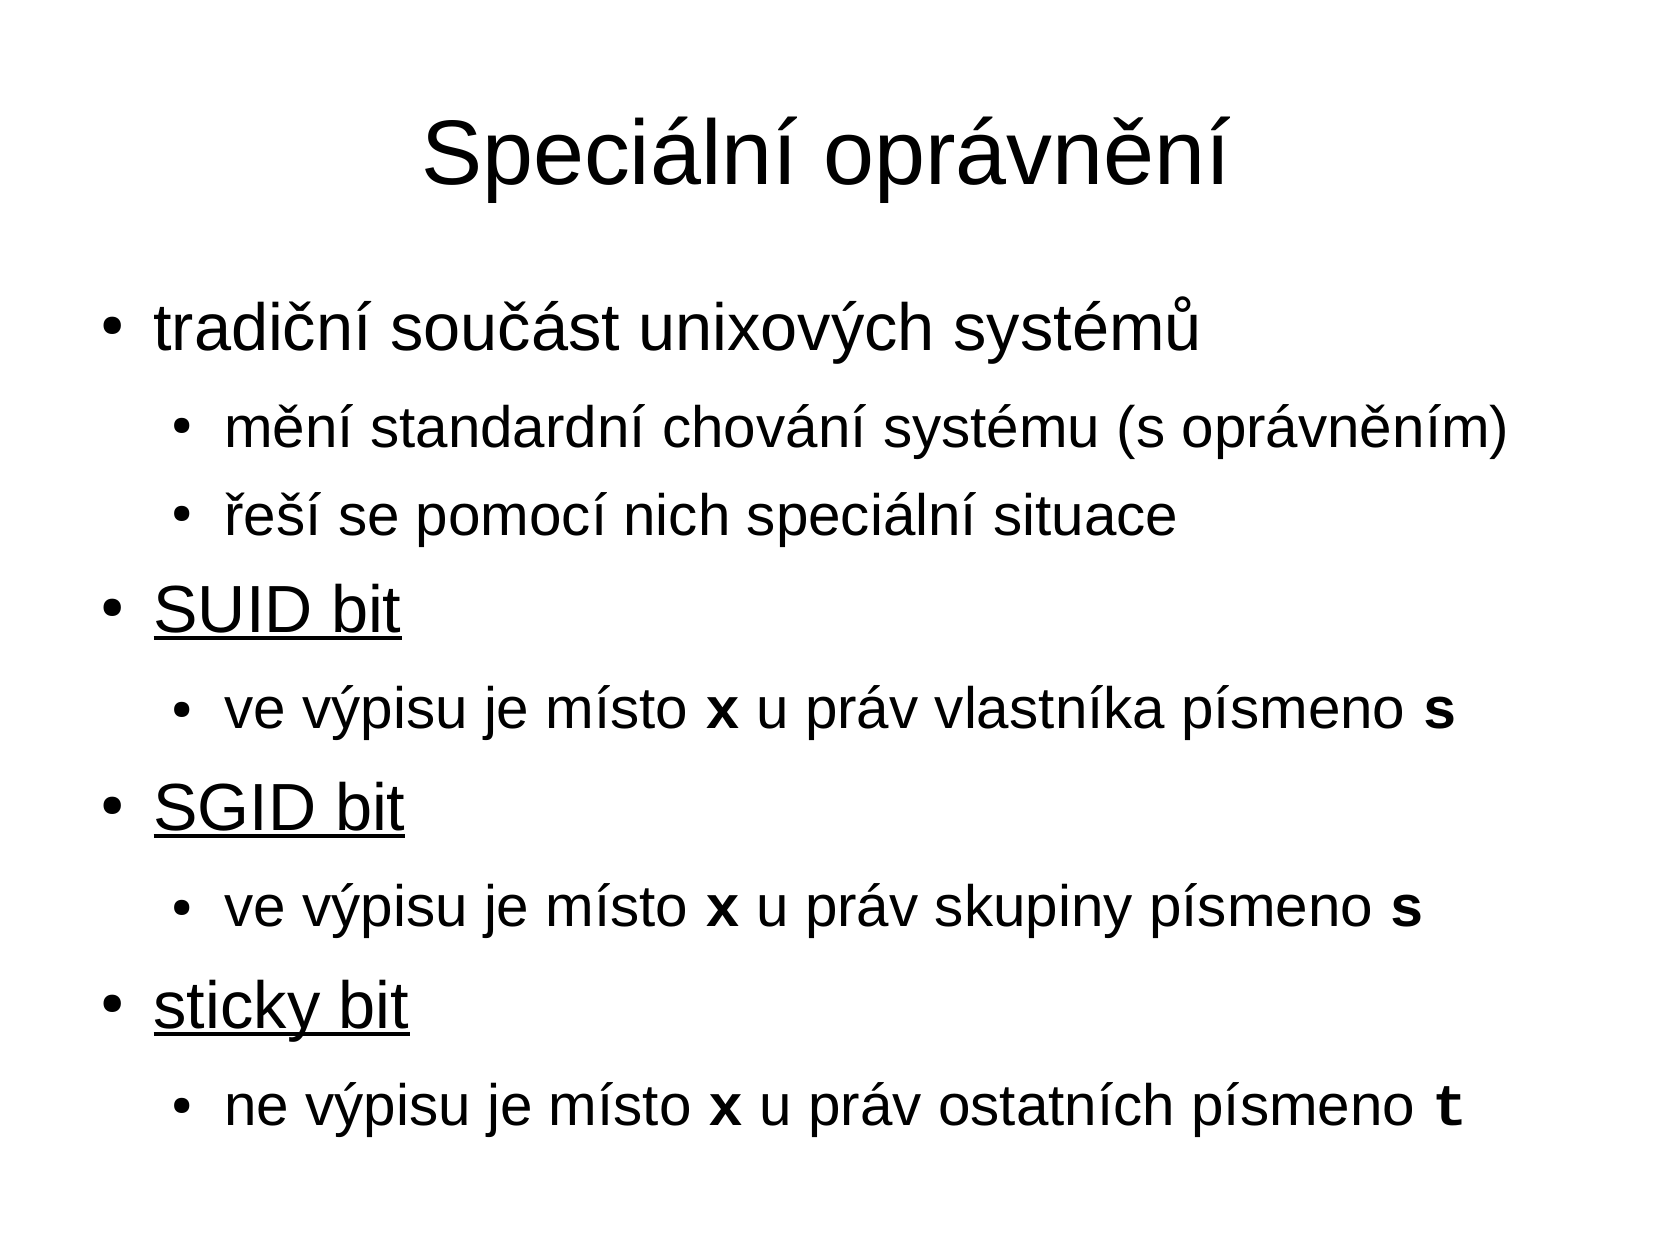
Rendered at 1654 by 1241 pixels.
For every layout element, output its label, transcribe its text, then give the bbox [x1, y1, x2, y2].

list tradiční součást unixových systémů mění standardní chování systému (s oprávněním) řeší se pomocí nich speciální situace SUID bit ve výpisu je místo x u práv vlastníka písmeno s SGID bit ve výpisu je místo x u práv skupiny písmeno s sticky bit ne výpisu je místo x u práv ostatních písmeno t [82, 290, 1625, 1141]
title Speciální oprávnění [82, 56, 1571, 250]
